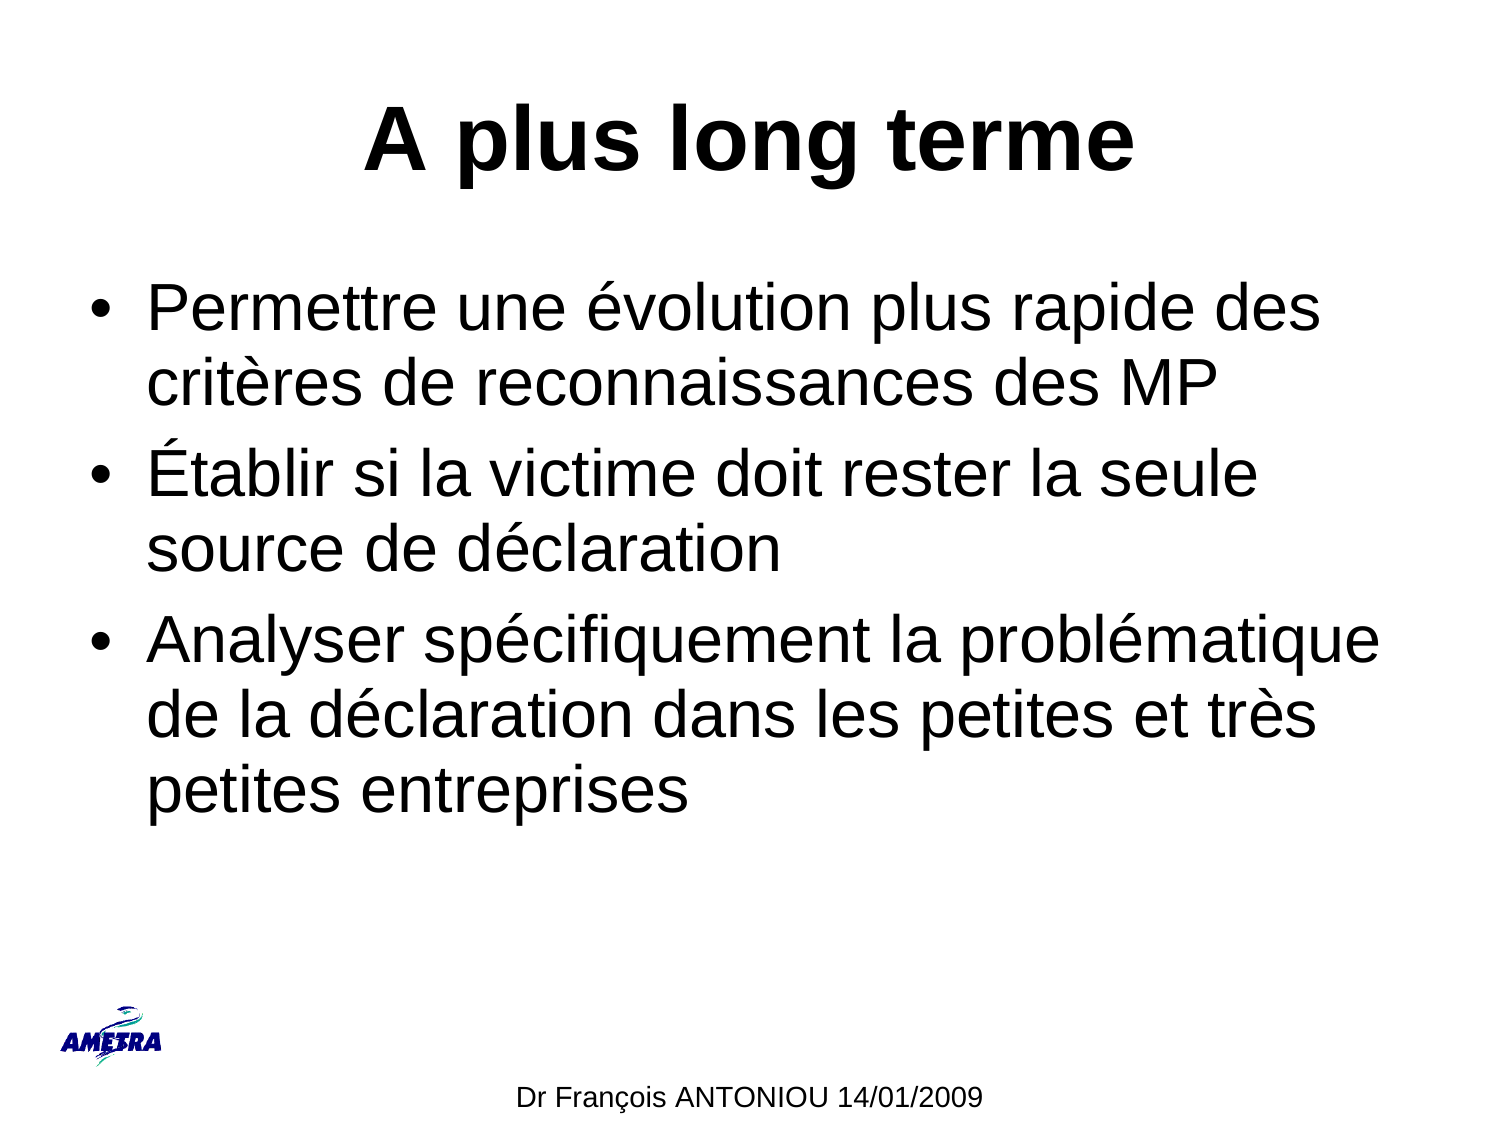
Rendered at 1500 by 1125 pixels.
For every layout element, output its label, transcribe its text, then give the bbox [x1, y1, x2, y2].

picture [41, 984, 184, 1093]
list Permettre une évolution plus rapide des critères de reconnaissances des MP Établir si la victime doit rester la seule source de déclaration Analyser spécifiquement la problématique de la déclaration dans les petites et très petites entreprises [75, 262, 1426, 1005]
title A plus long terme [75, 45, 1426, 233]
